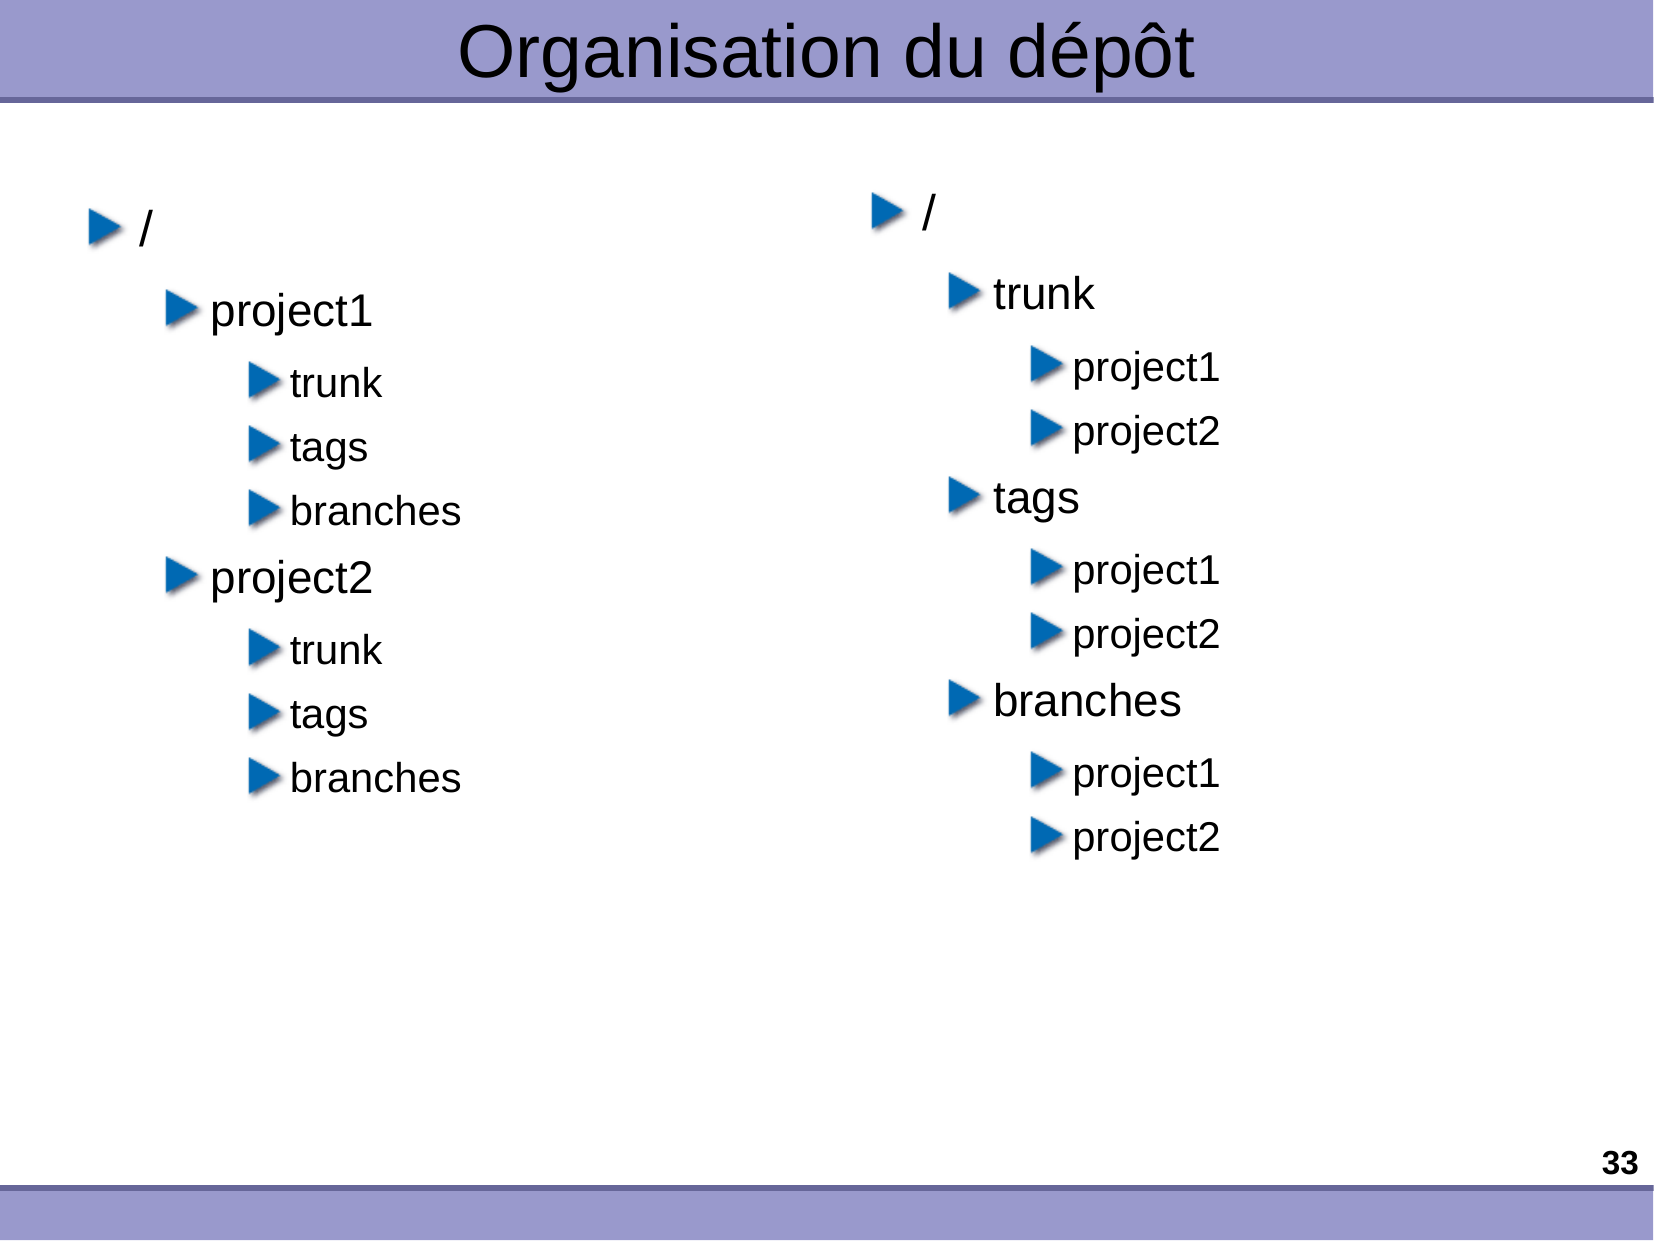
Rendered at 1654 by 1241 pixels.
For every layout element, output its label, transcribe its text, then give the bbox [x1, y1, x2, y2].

list / project1 trunk tags branches project2 trunk tags branches [68, 201, 813, 1118]
title Organisation du dépôt [0, 4, 1654, 98]
list / trunk project1 project2 tags project1 project2 branches project1 project2 [851, 185, 1595, 1102]
